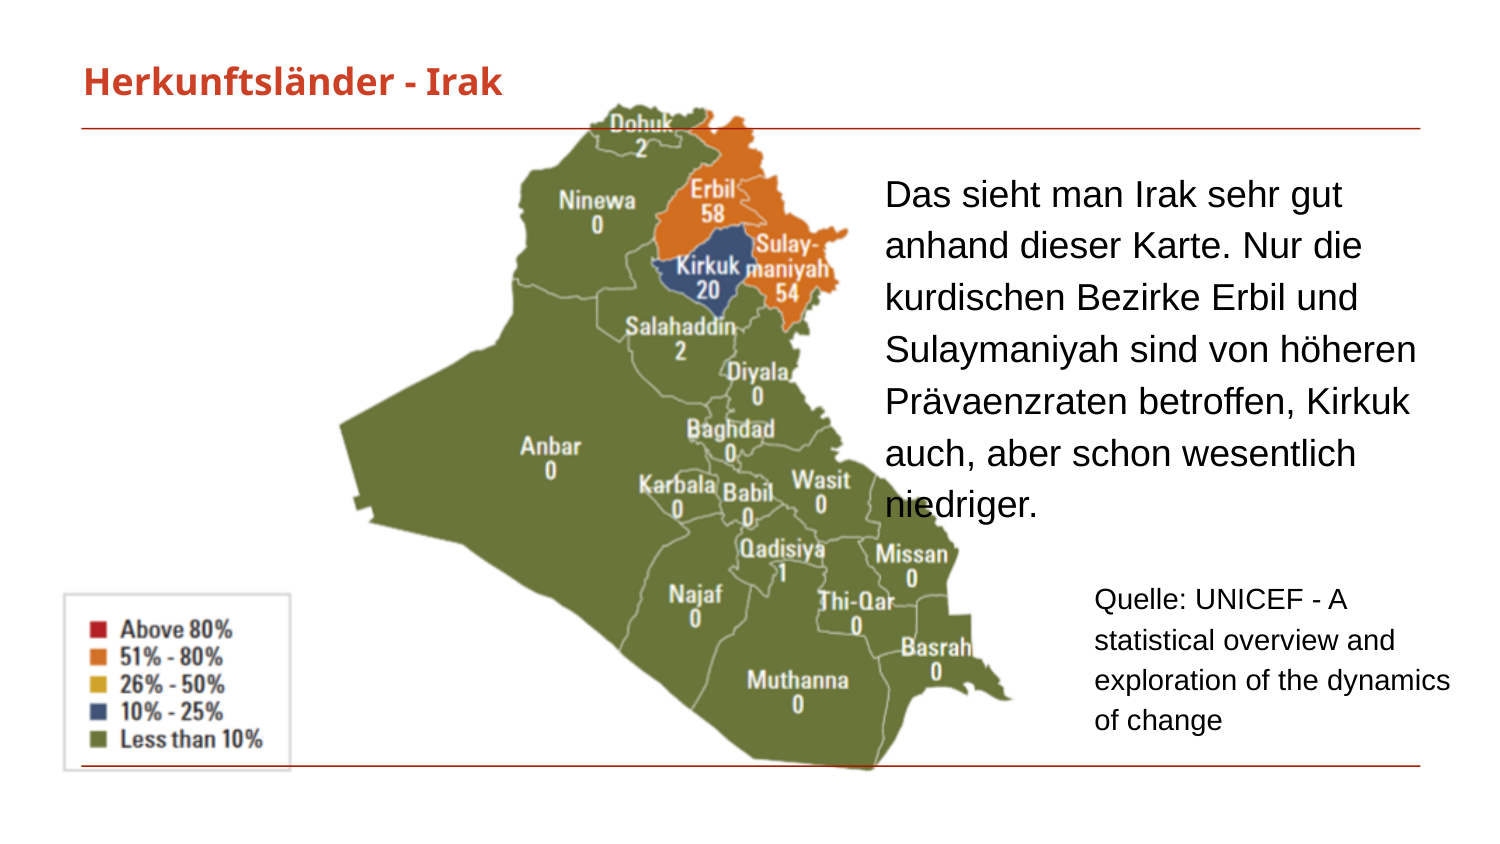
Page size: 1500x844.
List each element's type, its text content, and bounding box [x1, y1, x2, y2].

text_box Quelle: UNICEF - A statistical overview and exploration of the dynamics of change [1079, 560, 1490, 760]
text_box Herkunftsländer - Irak [67, 43, 1078, 117]
picture [50, 99, 1030, 789]
text_box Das sieht man Irak sehr gut anhand dieser Karte. Nur die kurdischen Bezirke Erbil und Sulaymaniyah sind von höheren Prävaenzraten betroffen, Kirkuk auch, aber schon wesentlich niedriger. [869, 148, 1457, 536]
